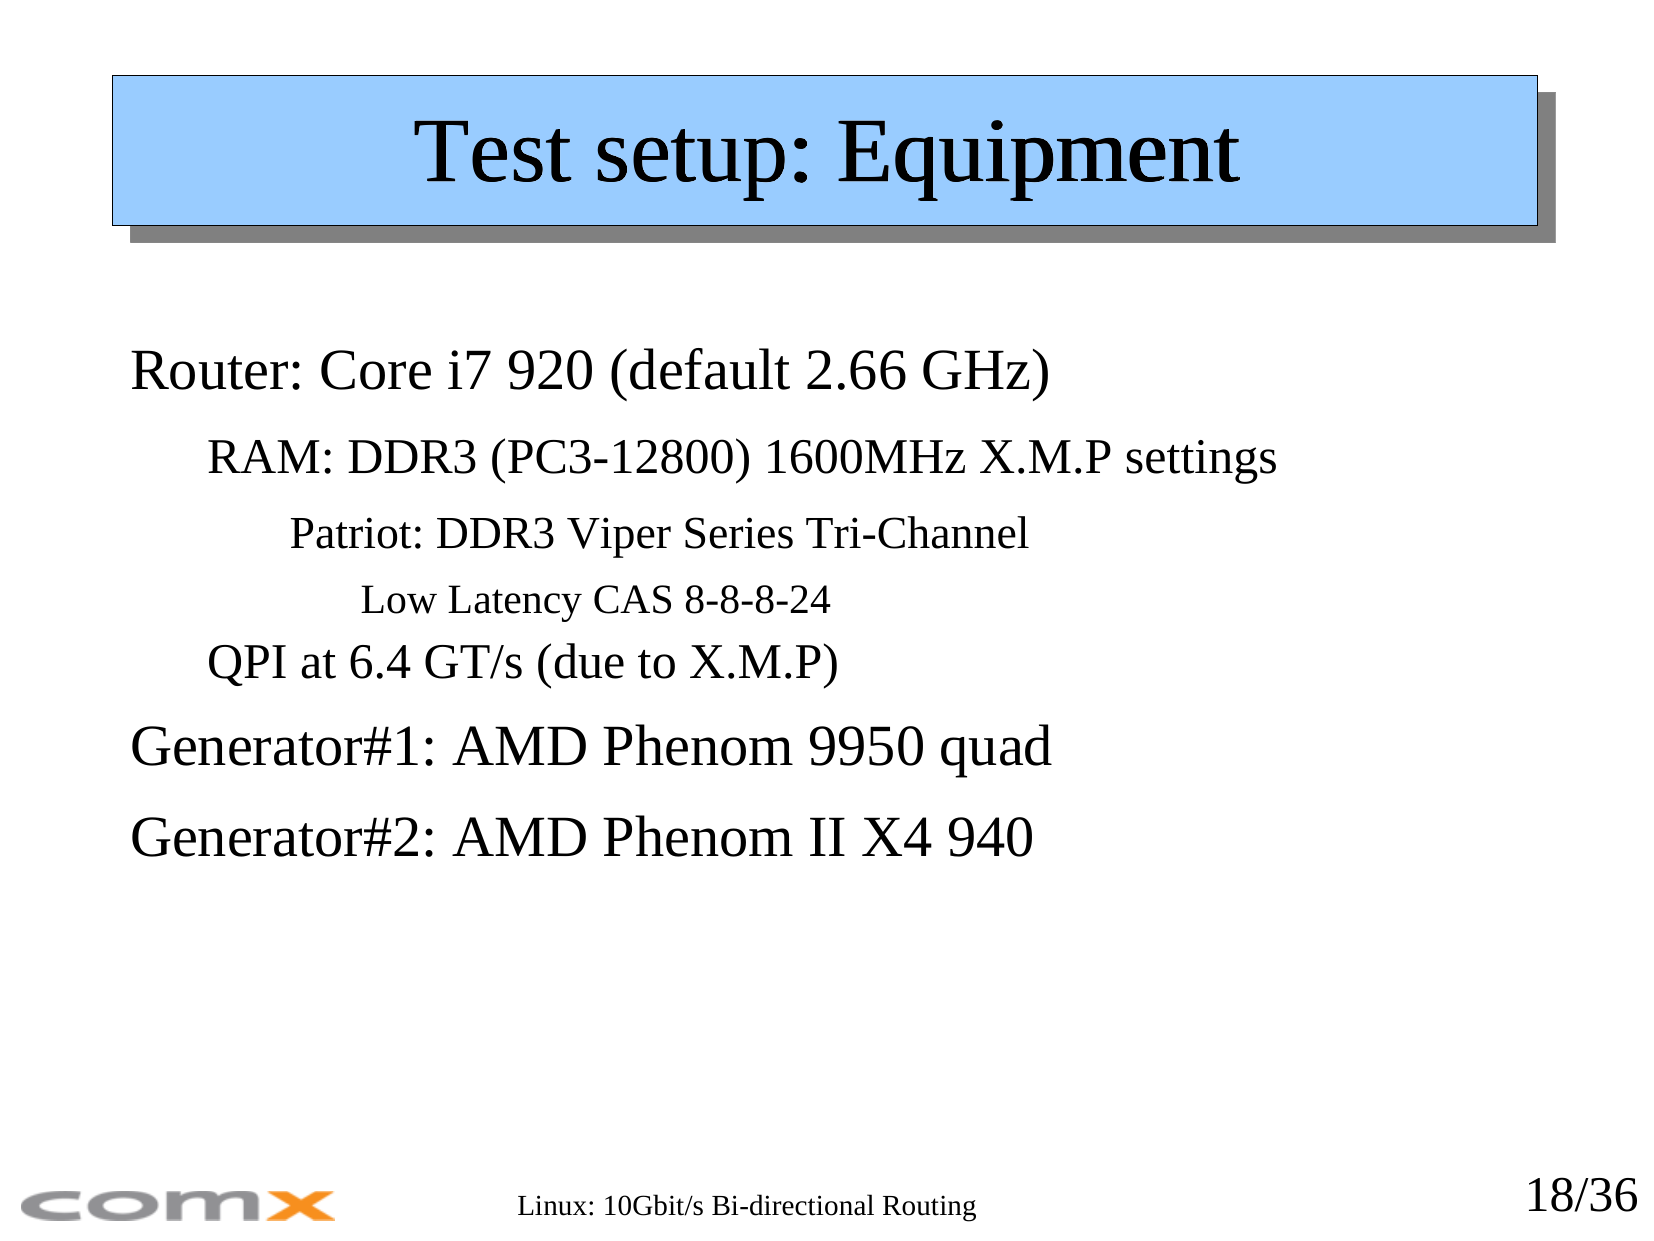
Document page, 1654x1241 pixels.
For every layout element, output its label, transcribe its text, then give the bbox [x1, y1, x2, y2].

picture [21, 1191, 335, 1221]
list Router: Core i7 920 (default 2.66 GHz) RAM: DDR3 (PC3-12800) 1600MHz X.M.P settings Patriot: DDR3 Viper Series Tri-Channel Low Latency CAS 8-8-8-24 QPI at 6.4 GT/s (due to X.M.P) Generator#1: AMD Phenom 9950 quad Generator#2: AMD Phenom II X4 940 [112, 337, 1538, 1096]
title Test setup: Equipment [116, 90, 1538, 211]
